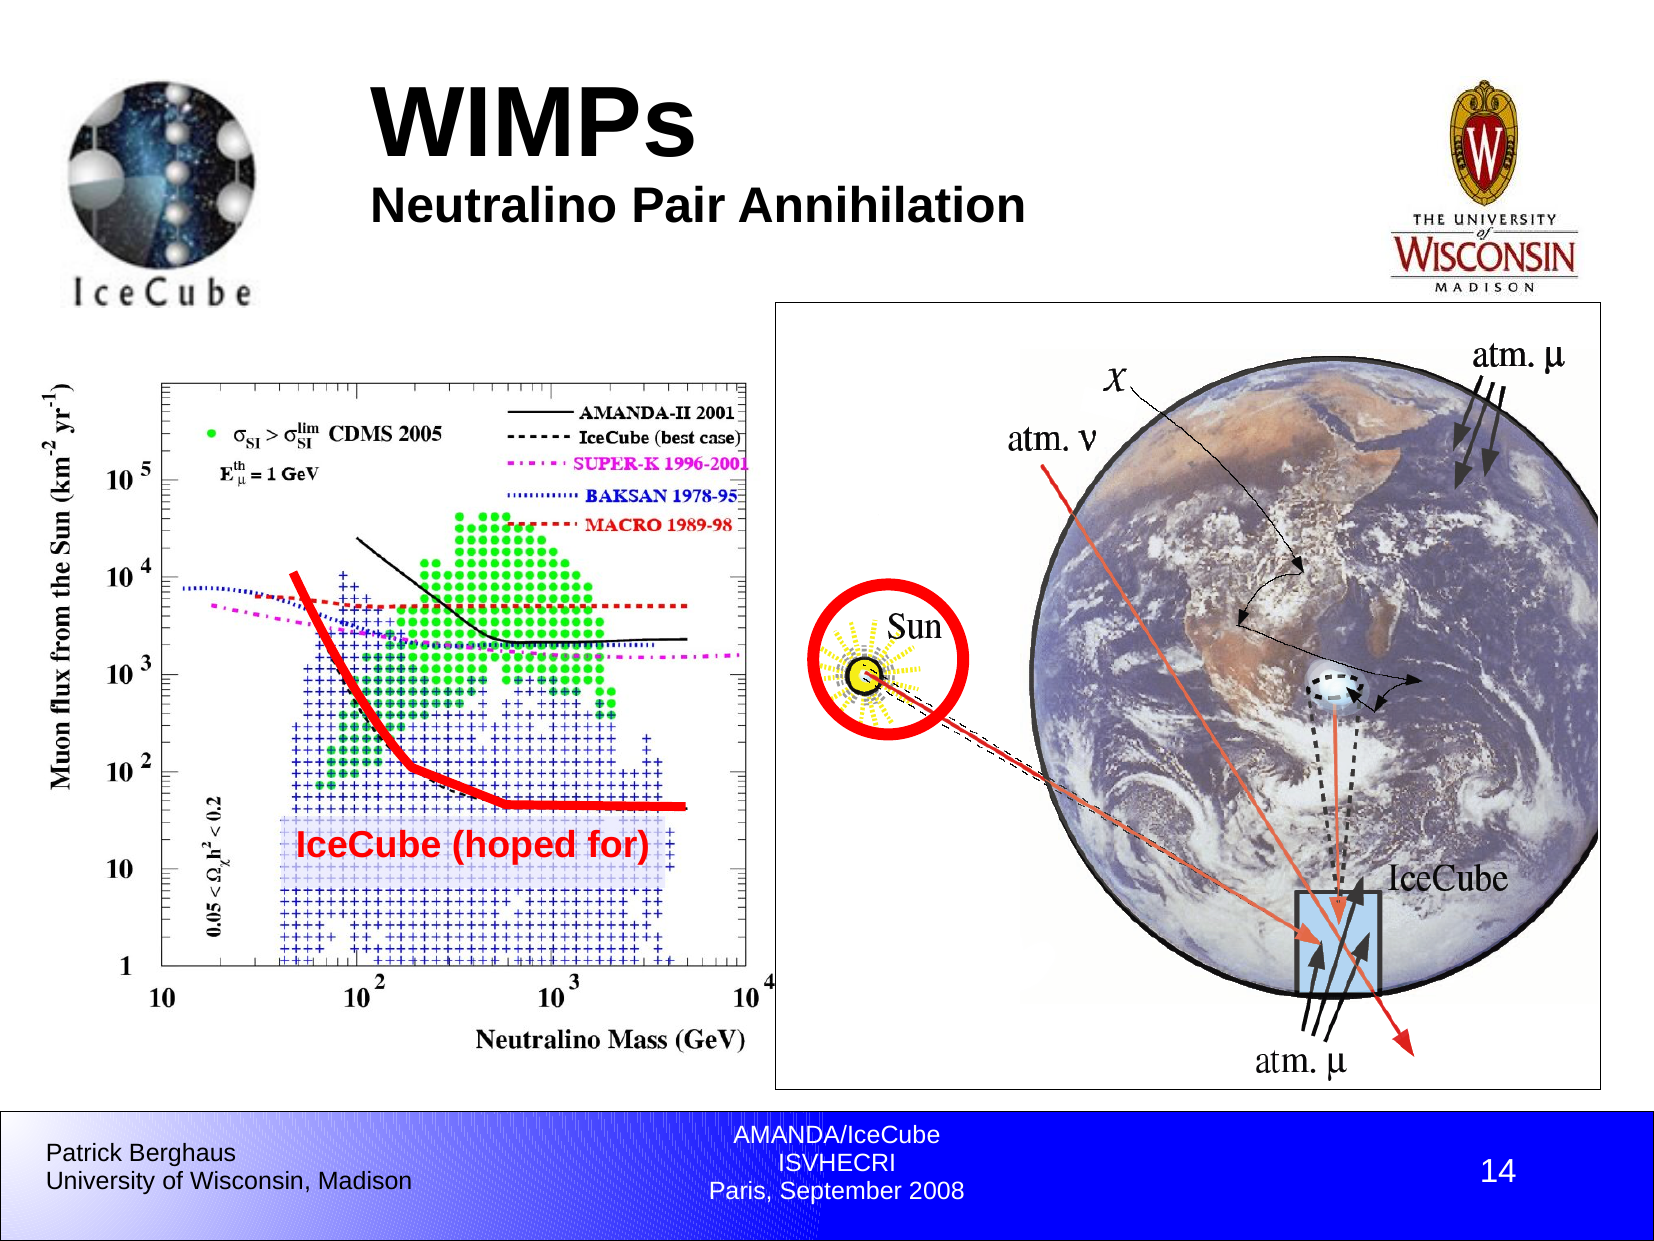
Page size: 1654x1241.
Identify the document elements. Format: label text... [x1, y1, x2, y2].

picture [37, 375, 775, 1056]
text_box IceCube (hoped for) [281, 816, 666, 888]
picture [60, 78, 263, 308]
text_box WIMPs Neutralino Pair Annihilation [355, 58, 1046, 300]
picture [1381, 76, 1585, 302]
text_box [775, 302, 1601, 1090]
picture [820, 591, 957, 728]
picture [807, 339, 1598, 1083]
